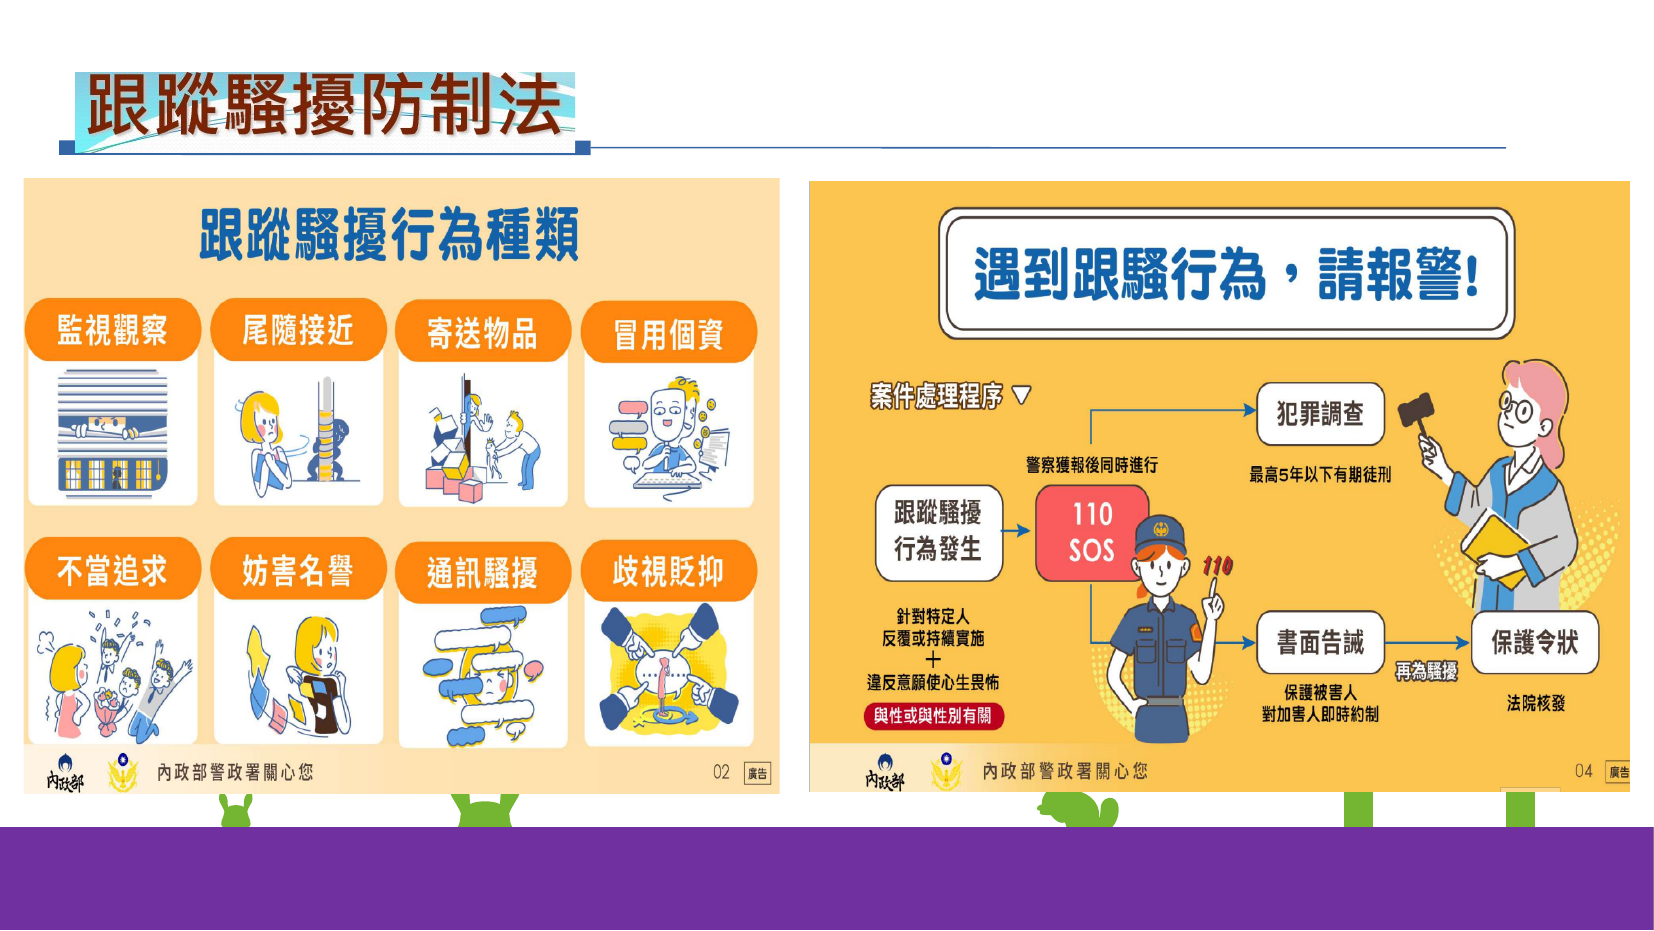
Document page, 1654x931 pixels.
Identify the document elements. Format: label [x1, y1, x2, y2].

picture [75, 72, 576, 153]
picture [809, 181, 1630, 792]
picture [23, 178, 780, 794]
text_box [0, 827, 1654, 930]
